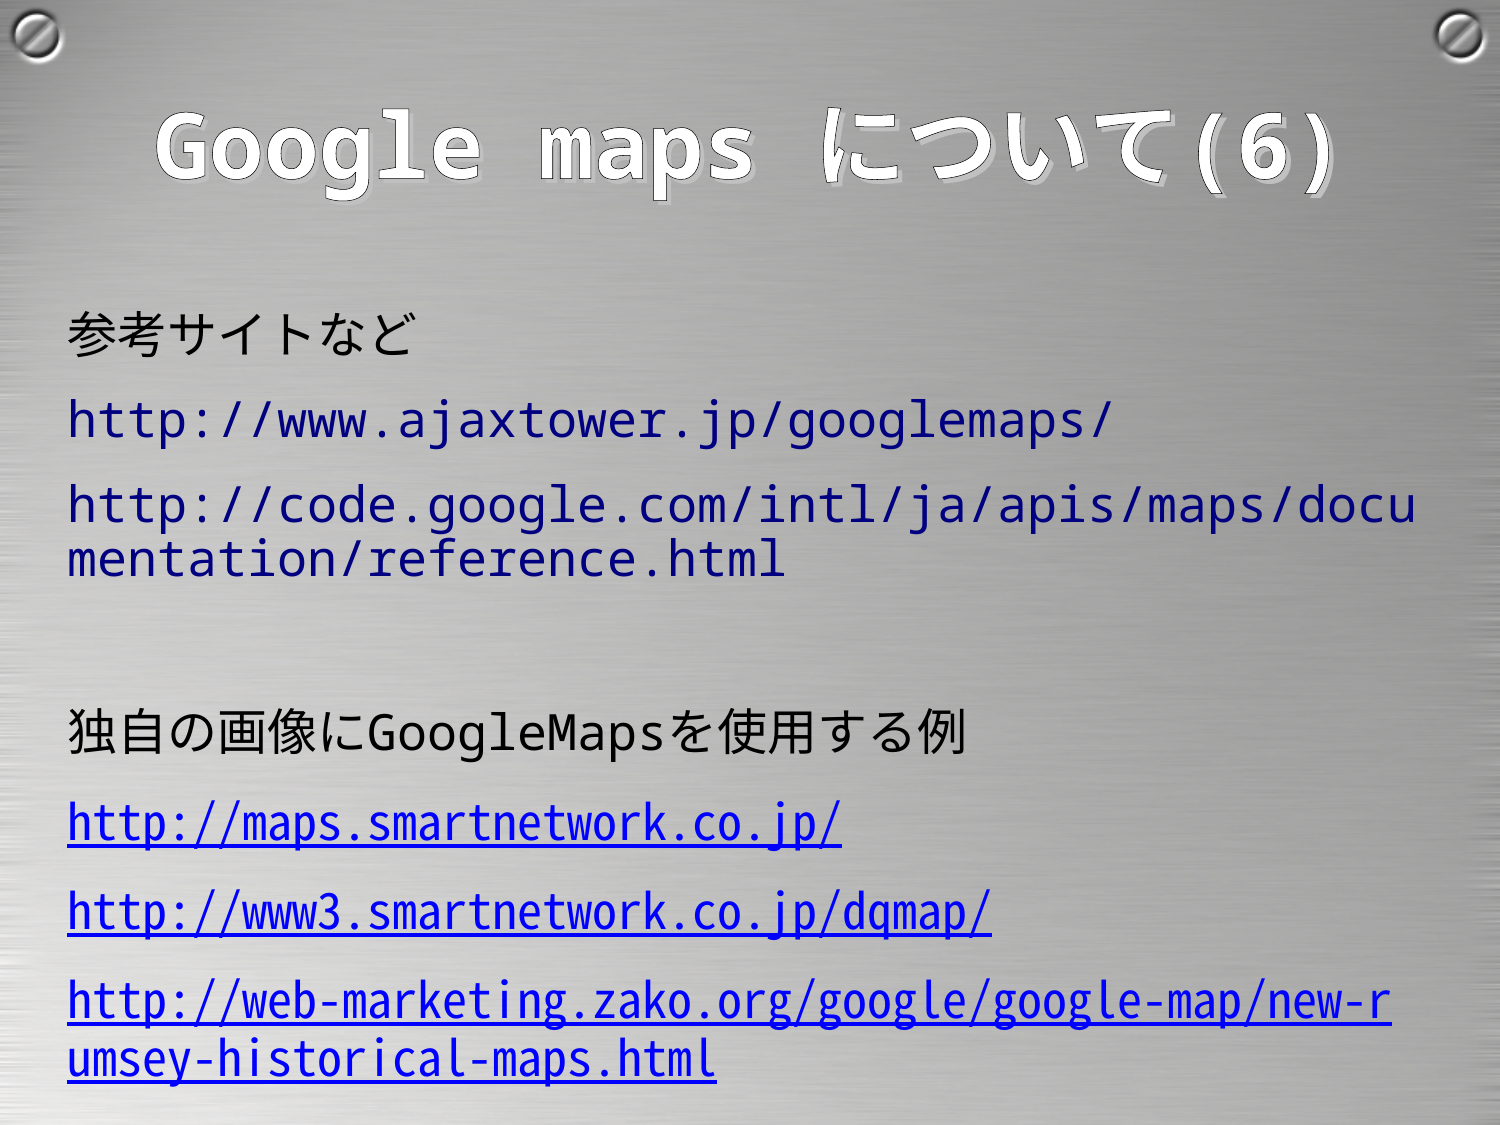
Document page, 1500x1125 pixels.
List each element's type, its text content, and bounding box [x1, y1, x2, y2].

list 参考サイトなど http://www.ajaxtower.jp/googlemaps/ http://code.google.com/intl/ja/apis/maps/documentation/reference.html 独自の画像にGoogleMapsを使用する例 http://maps.smartnetwork.co.jp/ http://www3.smartnetwork.co.jp/dqmap/ http://web-marketing.zako.org/google/google-map/new-rumsey-historical-maps.html [67, 295, 1418, 1024]
picture [0, 0, 1500, 1125]
title Google maps について(6) [75, 21, 1426, 257]
